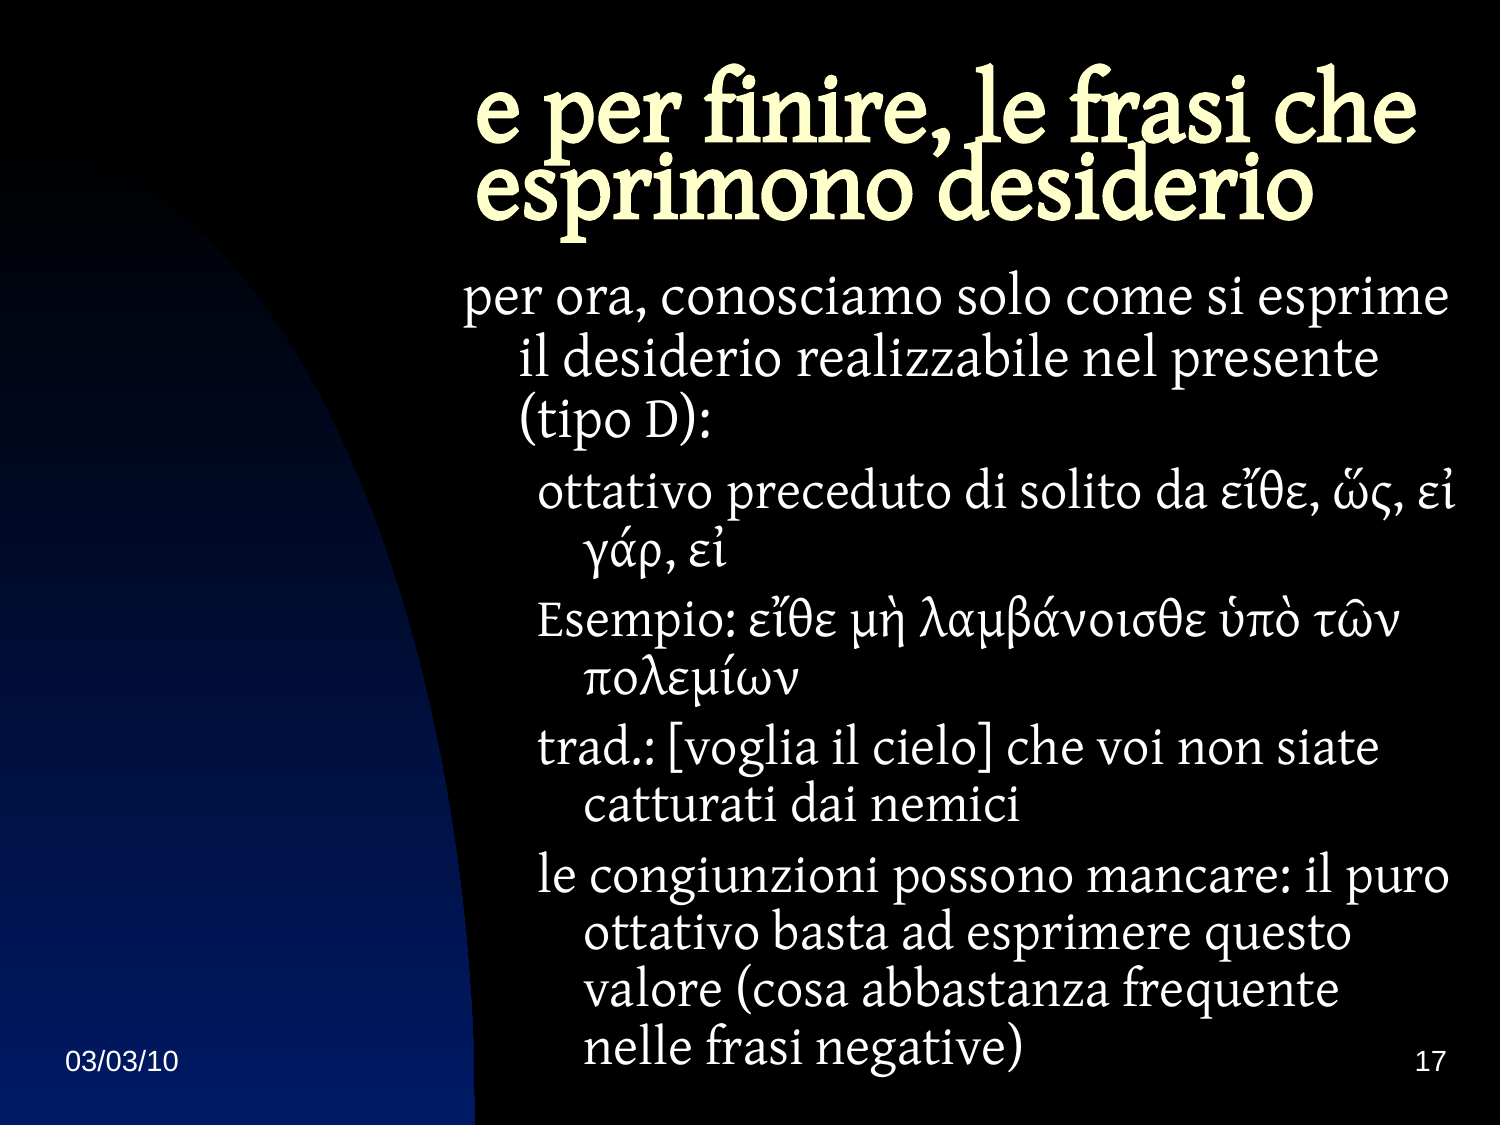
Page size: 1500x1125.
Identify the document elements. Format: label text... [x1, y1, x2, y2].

title e per finire, le frasi che esprimono desiderio [474, 22, 1463, 290]
list per ora, conosciamo solo come si esprime il desiderio realizzabile nel presente (tipo D): ottativo preceduto di solito da εἴθε, ὥς, εἰ γάρ, εἰ Esempio: εἴθε μὴ λαμβάνοισθε ὑπὸ τῶν πολεμίων trad.: [voglia il cielo] che voi non siate catturati dai nemici le congiunzioni possono mancare: il puro ottativo basta ad esprimere questo valore (cosa abbastanza frequente nelle frasi negative) [462, 265, 1463, 1125]
